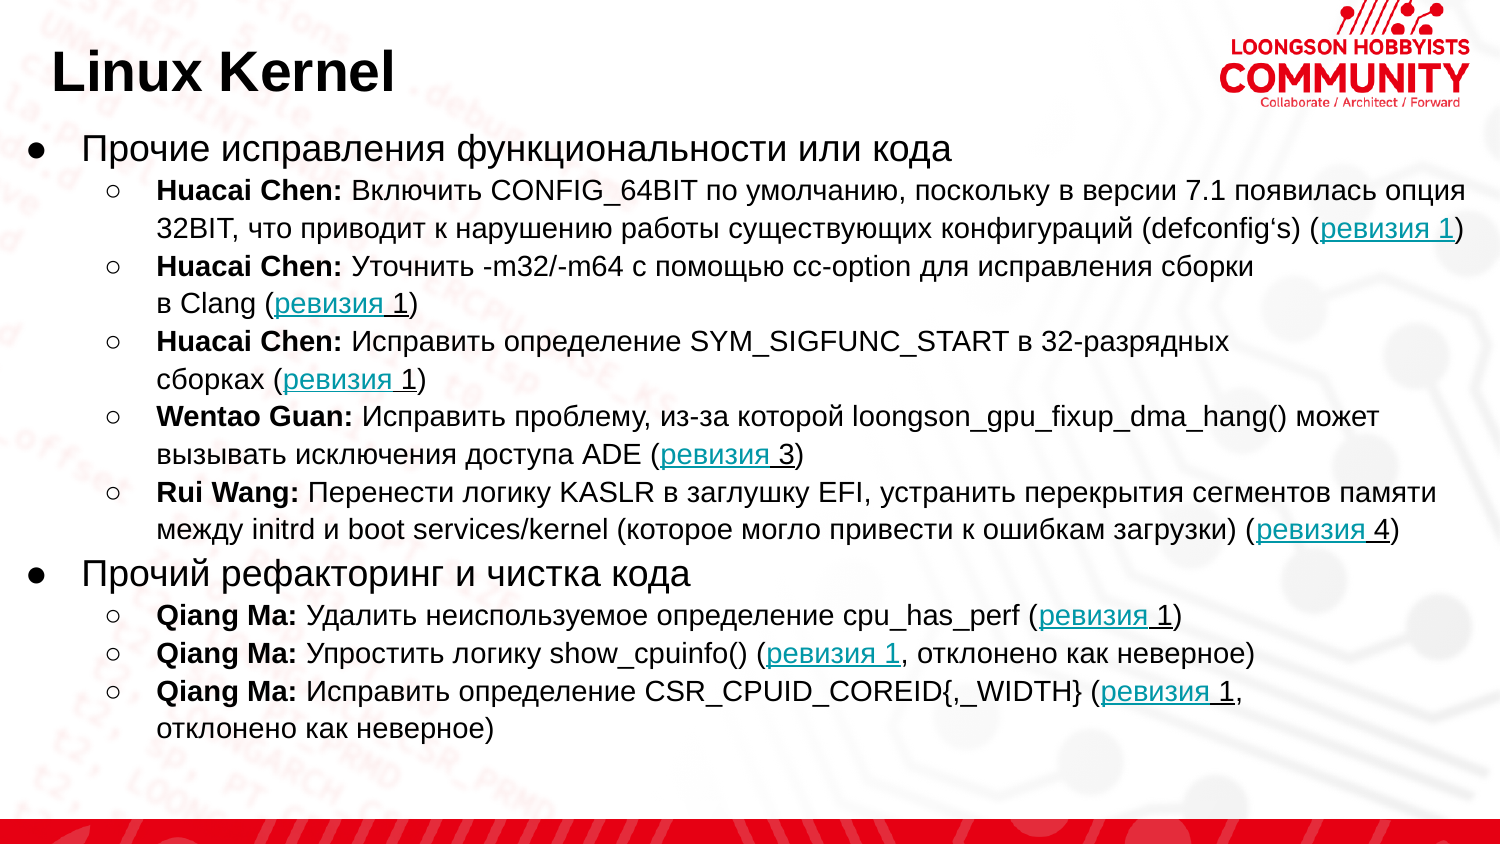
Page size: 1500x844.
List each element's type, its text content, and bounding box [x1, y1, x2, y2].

picture [0, 0, 1500, 844]
list Прочие исправления функциональности или кода Huacai Chen: Включить CONFIG_64BIT по умолчанию, поскольку в версии 7.1 появилась опция 32BIT, что приводит к нарушению работы существующих конфигураций (defconfig‘s) (ревизия 1) Huacai Chen: Уточнить -m32/-m64 с помощью cc-option для исправления сборки в Clang (ревизия 1) Huacai Chen: Исправить определение SYM_SIGFUNC_START в 32-разрядных сборках (ревизия 1) Wentao Guan: Исправить проблему, из-за которой loongson_gpu_fixup_dma_hang() может вызывать исключения доступа ADE (ревизия 3) Rui Wang: Перенести логику KASLR в заглушку EFI, устранить перекрытия сегментов памяти между initrd и boot services/kernel (которое могло привести к ошибкам загрузки) (ревизия 4) Прочий рефакторинг и чистка кода Qiang Ma: Удалить неиспользуемое определение cpu_has_perf (ревизия 1) Qiang Ma: Упростить логику show_cpuinfo() (ревизия 1, отклонено как неверное) Qiang Ma: Исправить определение CSR_CPUID_COREID{,_WIDTH} (ревизия 1, отклонено как неверное) [0, 106, 1492, 844]
title Linux Kernel [36, 25, 1435, 106]
